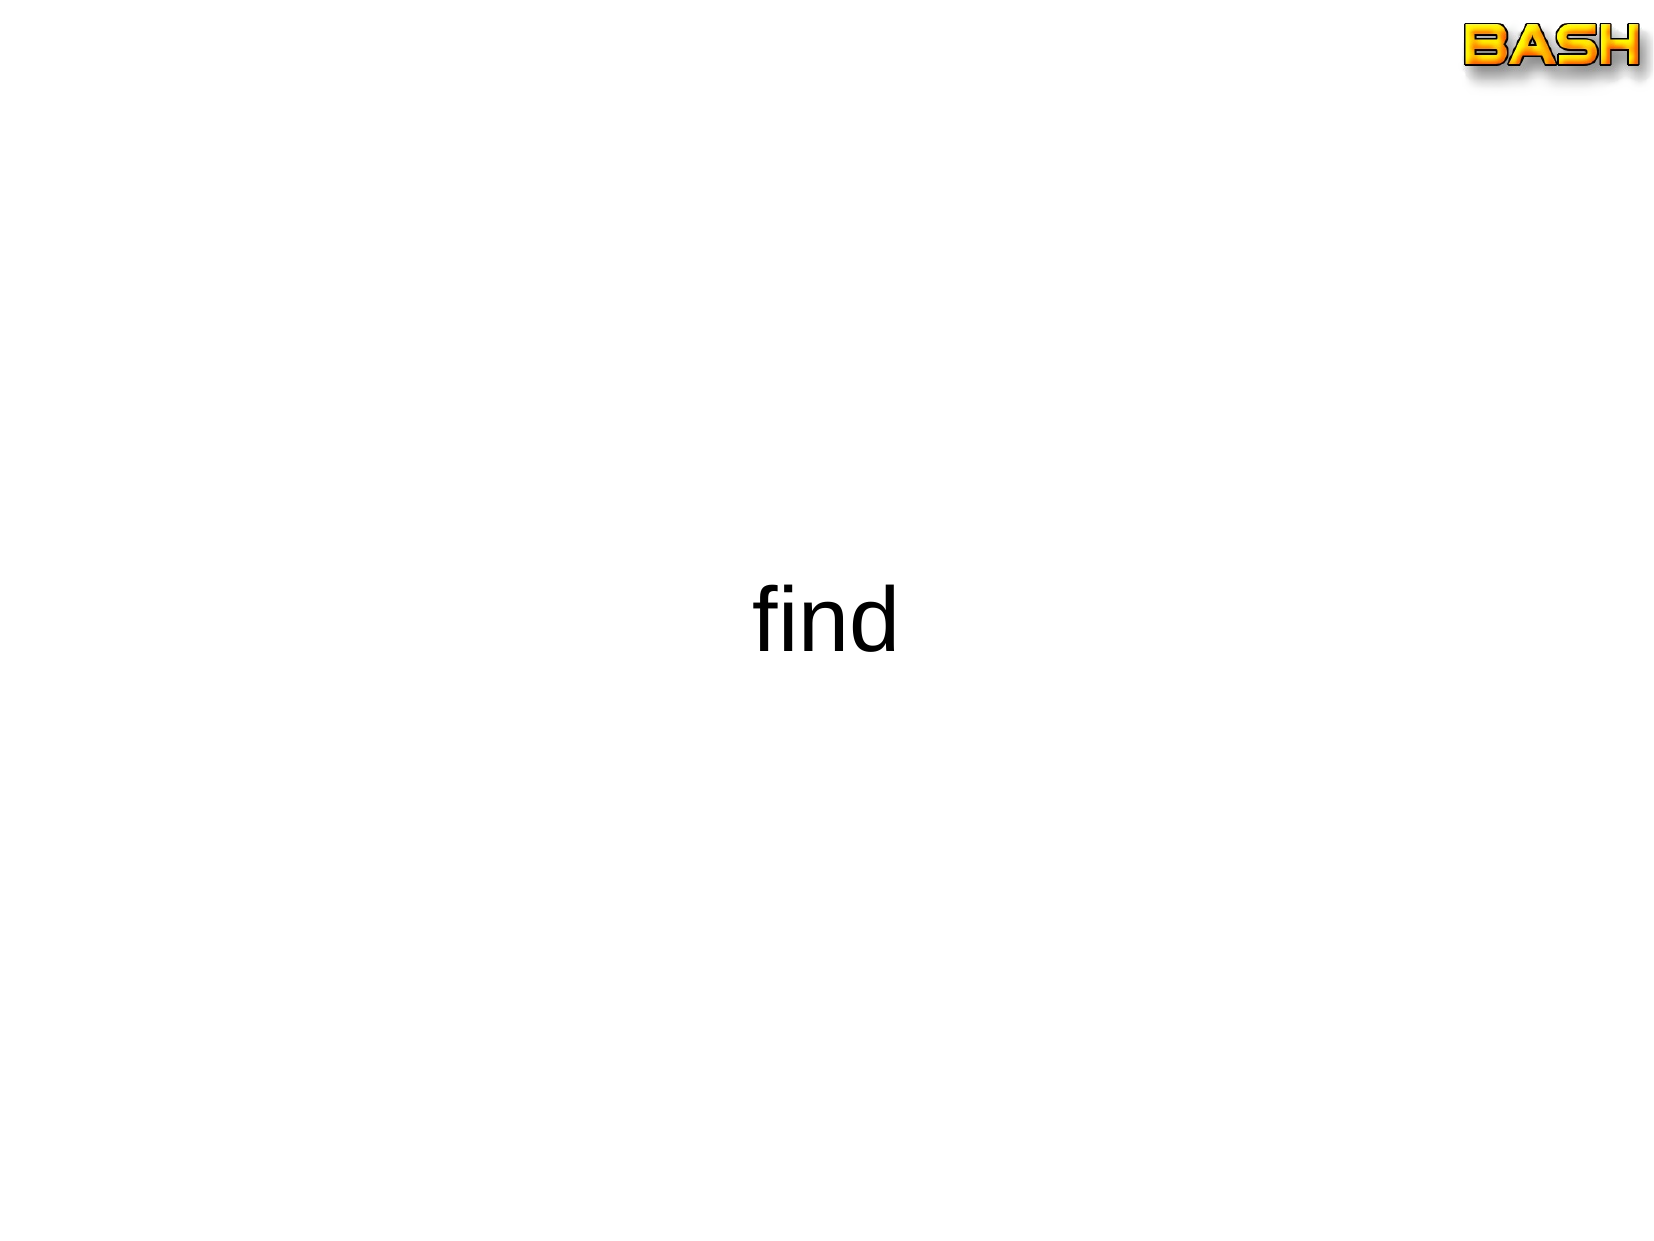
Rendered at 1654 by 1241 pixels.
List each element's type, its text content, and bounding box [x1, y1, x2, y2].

title find [82, 523, 1571, 717]
picture [1450, 0, 1654, 96]
